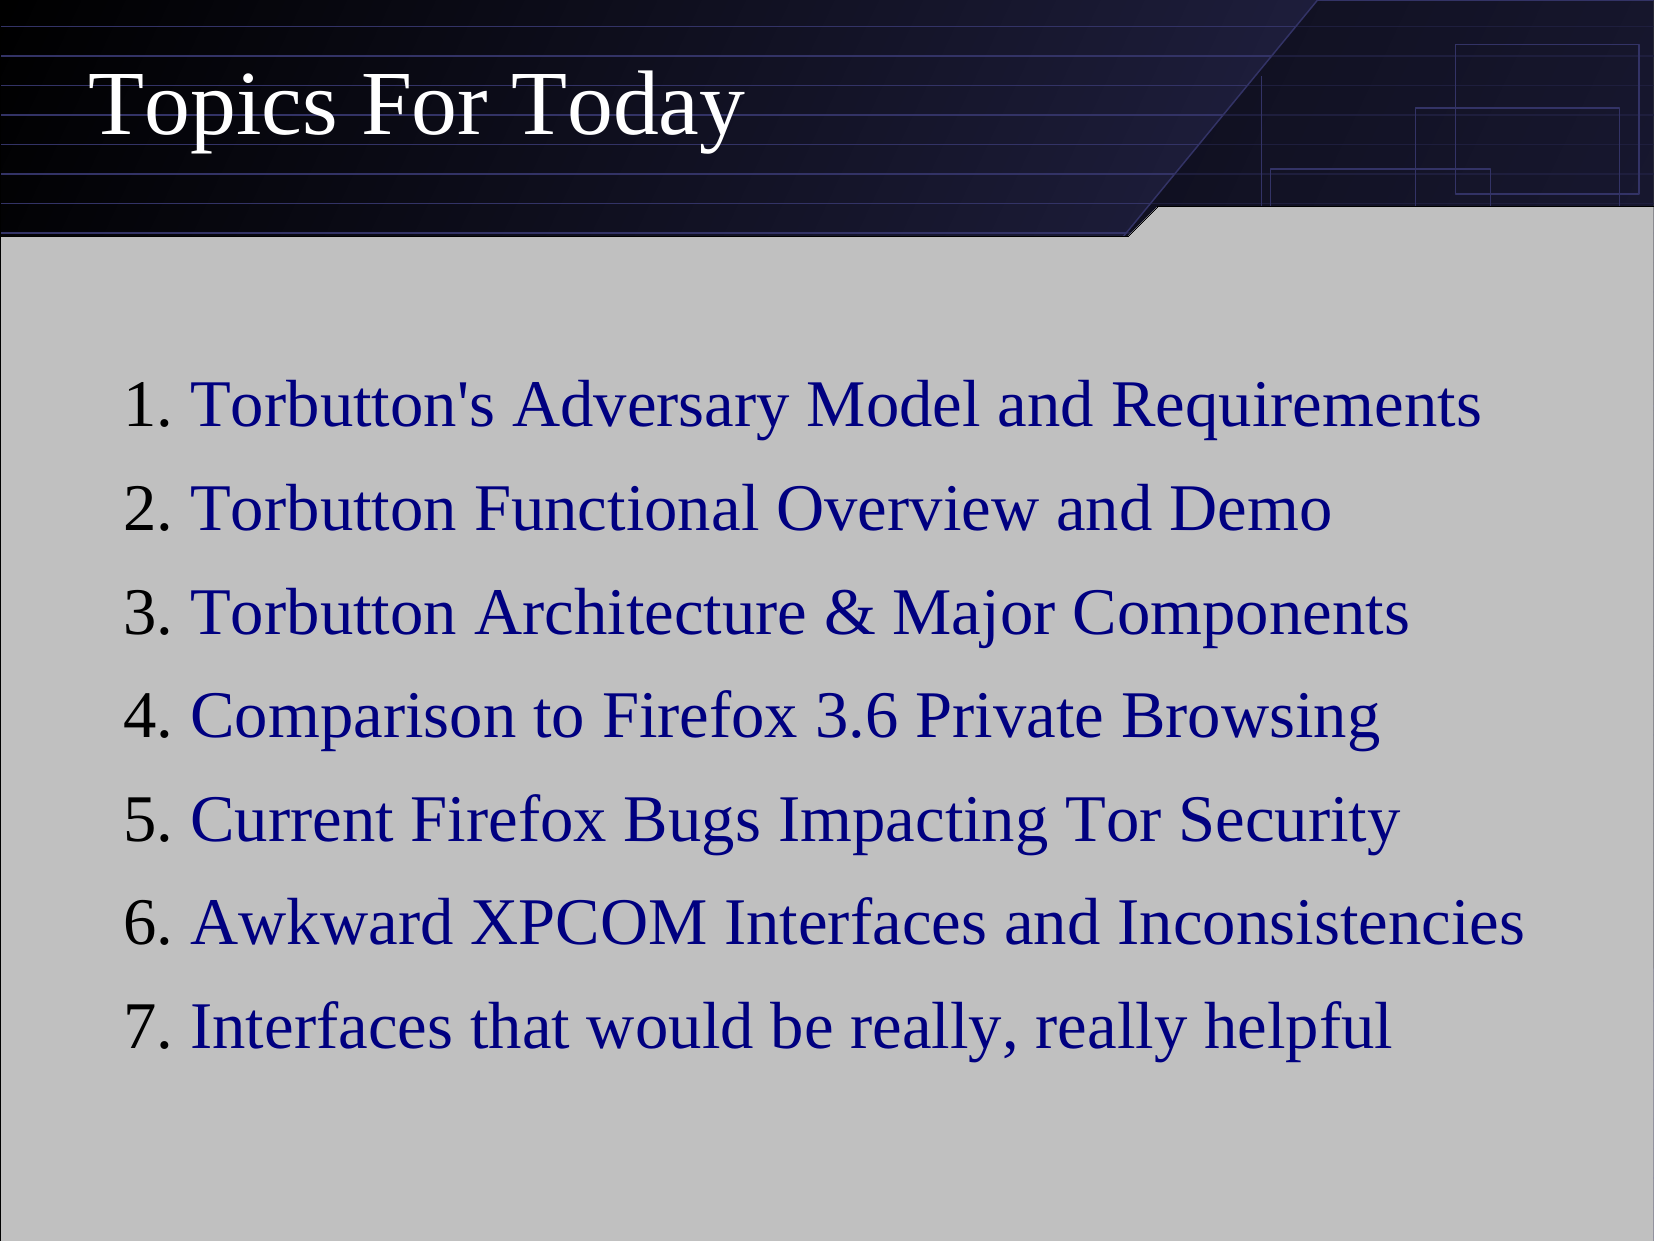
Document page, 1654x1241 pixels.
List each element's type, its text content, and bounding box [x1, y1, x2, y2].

title Topics For Today [88, 0, 1501, 208]
list Torbutton's Adversary Model and Requirements Torbutton Functional Overview and Demo Torbutton Architecture & Major Components Comparison to Firefox 3.6 Private Browsing Current Firefox Bugs Impacting Tor Security Awkward XPCOM Interfaces and Inconsistencies Interfaces that would be really, really helpful [123, 367, 1536, 1063]
